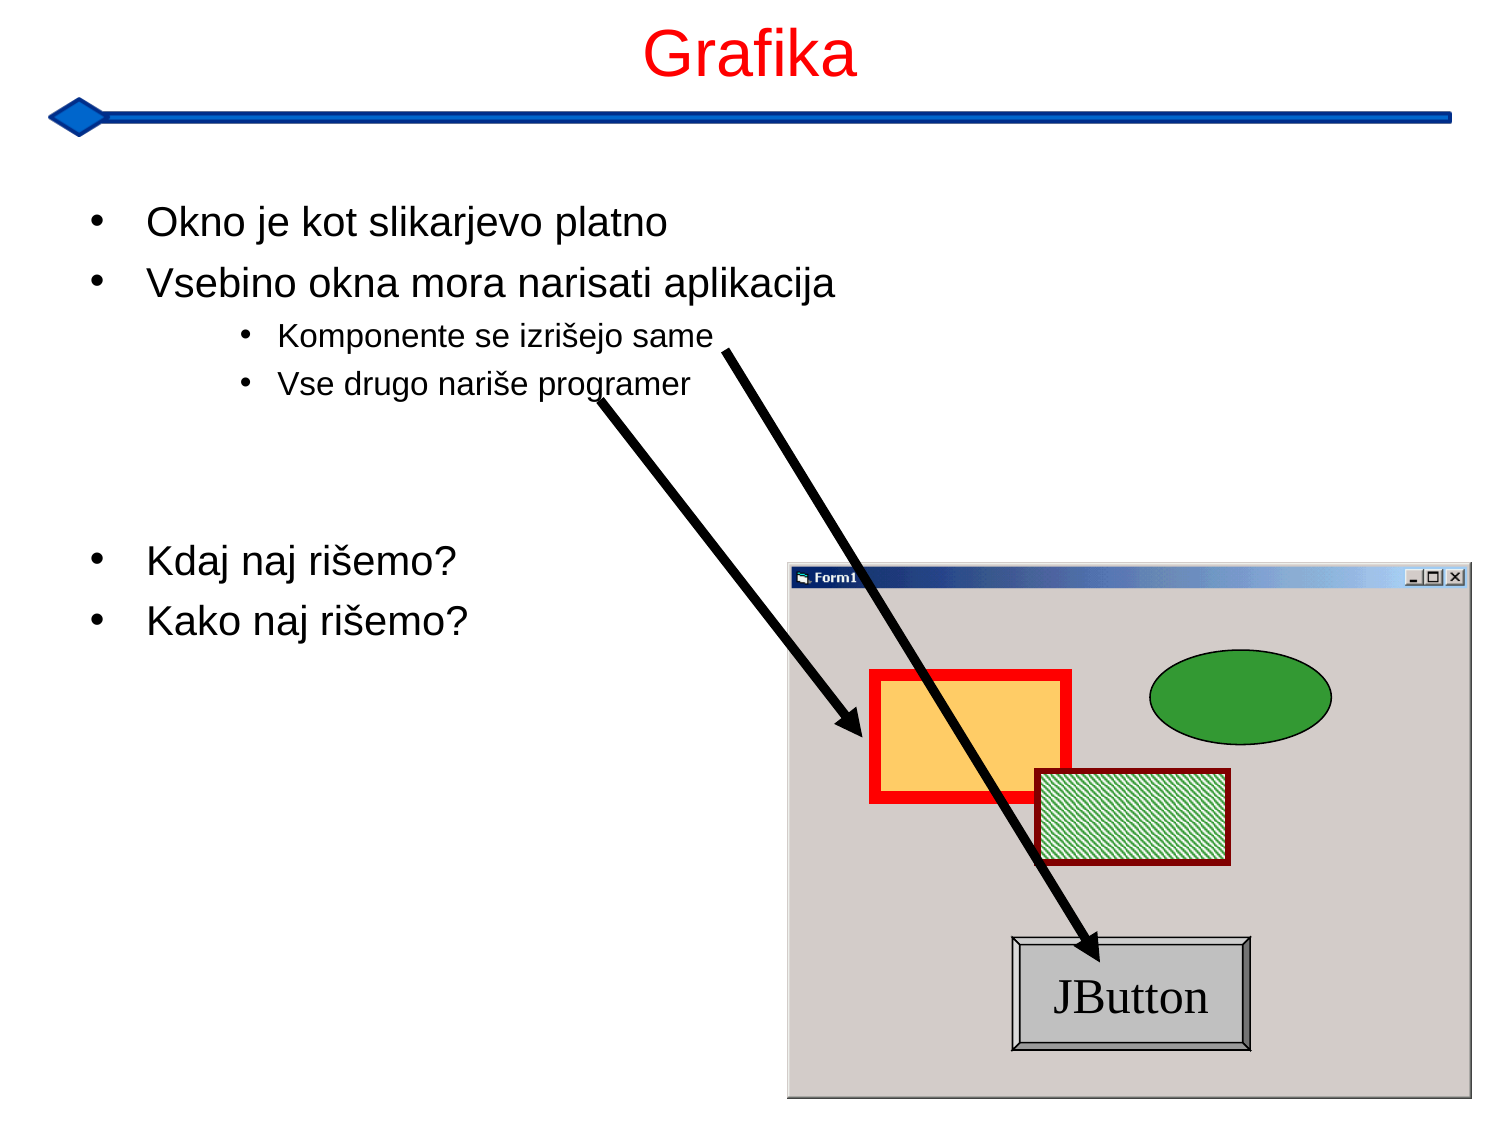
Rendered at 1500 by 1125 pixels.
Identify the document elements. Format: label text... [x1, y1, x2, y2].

title Grafika [12, 0, 1488, 100]
text_box Okno je kot slikarjevo platno Vsebino okna mora narisati aplikacija Komponente se izrišejo same Vse drugo nariše programer Kdaj naj rišemo? Kako naj rišemo? [75, 187, 1500, 1088]
picture [48, 100, 1452, 137]
chart [787, 1088, 1472, 1099]
